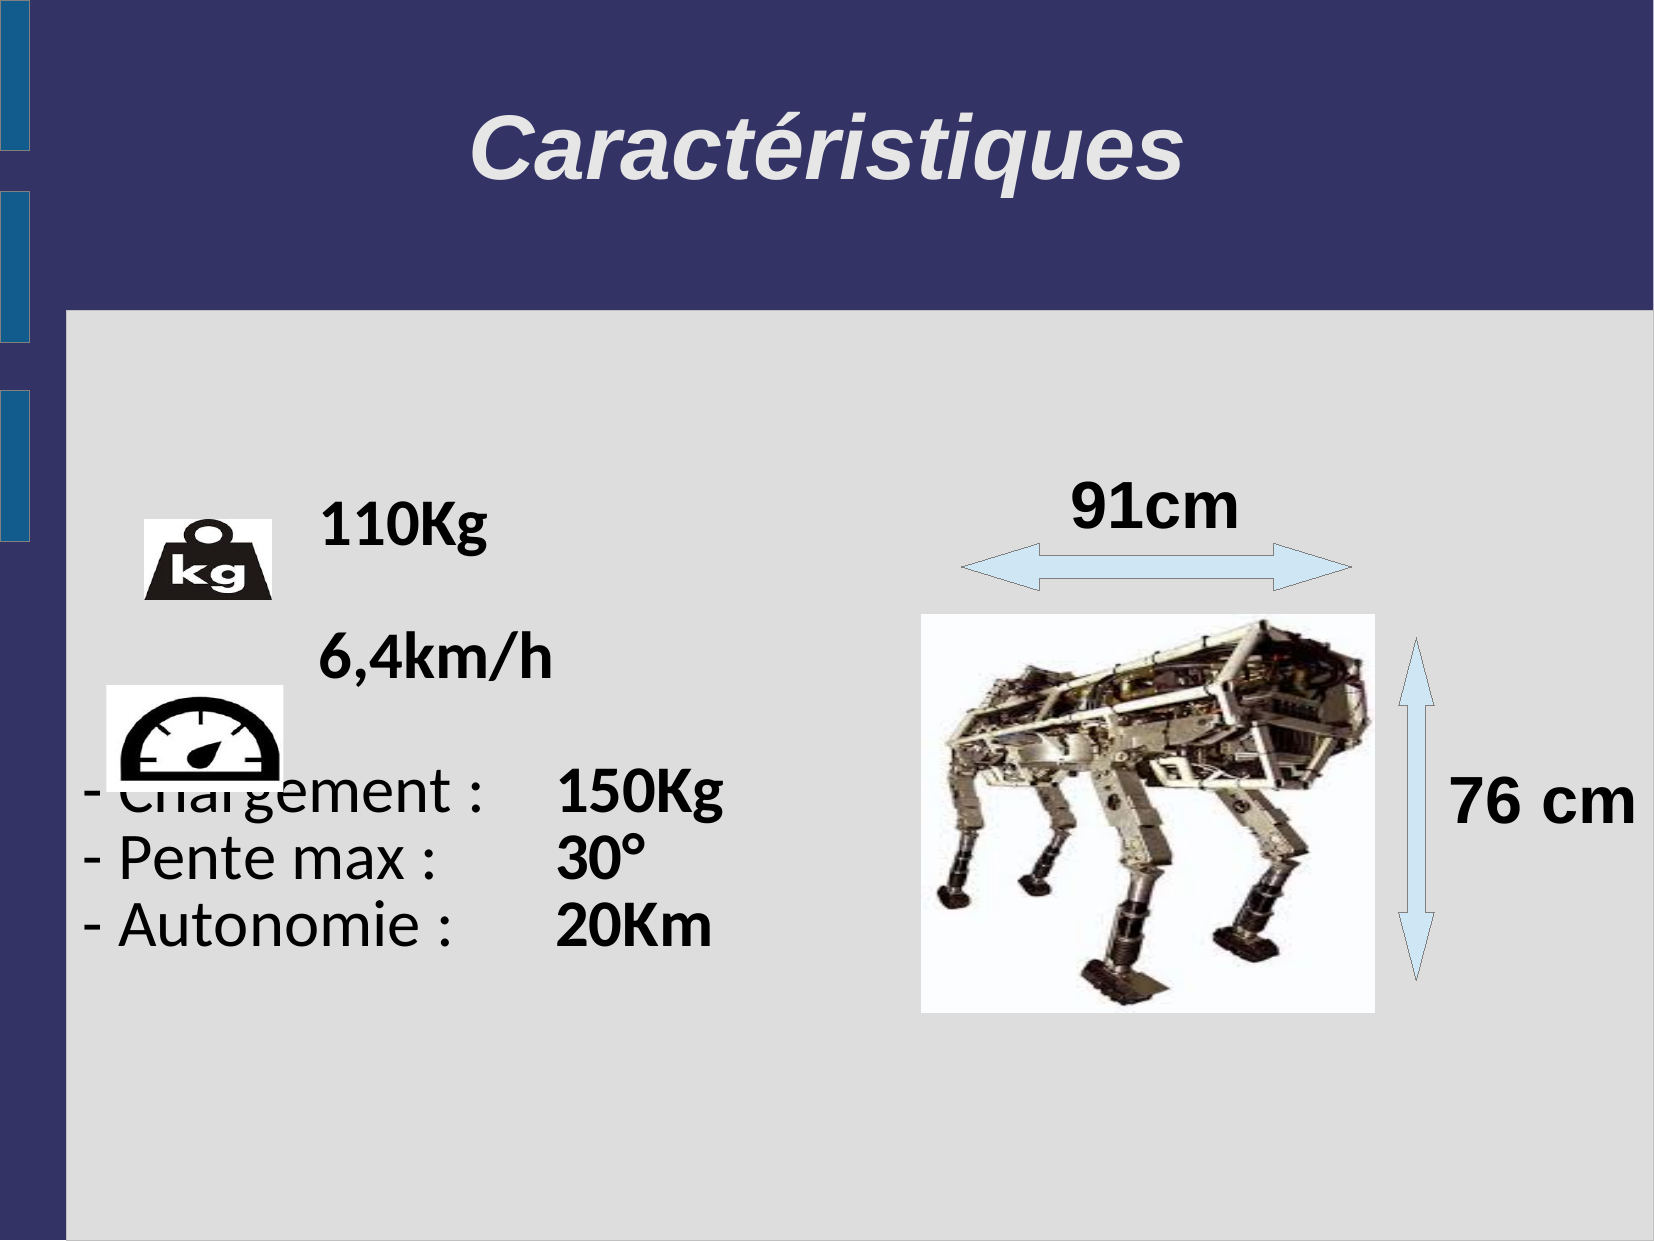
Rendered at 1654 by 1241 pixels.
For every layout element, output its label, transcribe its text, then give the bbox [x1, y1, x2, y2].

picture [921, 614, 1375, 1013]
text_box 76 cm [1434, 755, 1654, 846]
picture [106, 685, 284, 792]
text_box 91cm [1056, 460, 1269, 551]
title Caractéristiques [121, 43, 1534, 251]
text_box 110Kg 6,4km/h - Chargement : 150Kg - Pente max : 30° - Autonomie : 20Km [82, 354, 1474, 1241]
text_box [1398, 637, 1435, 981]
text_box [961, 543, 1352, 591]
picture [144, 519, 272, 600]
